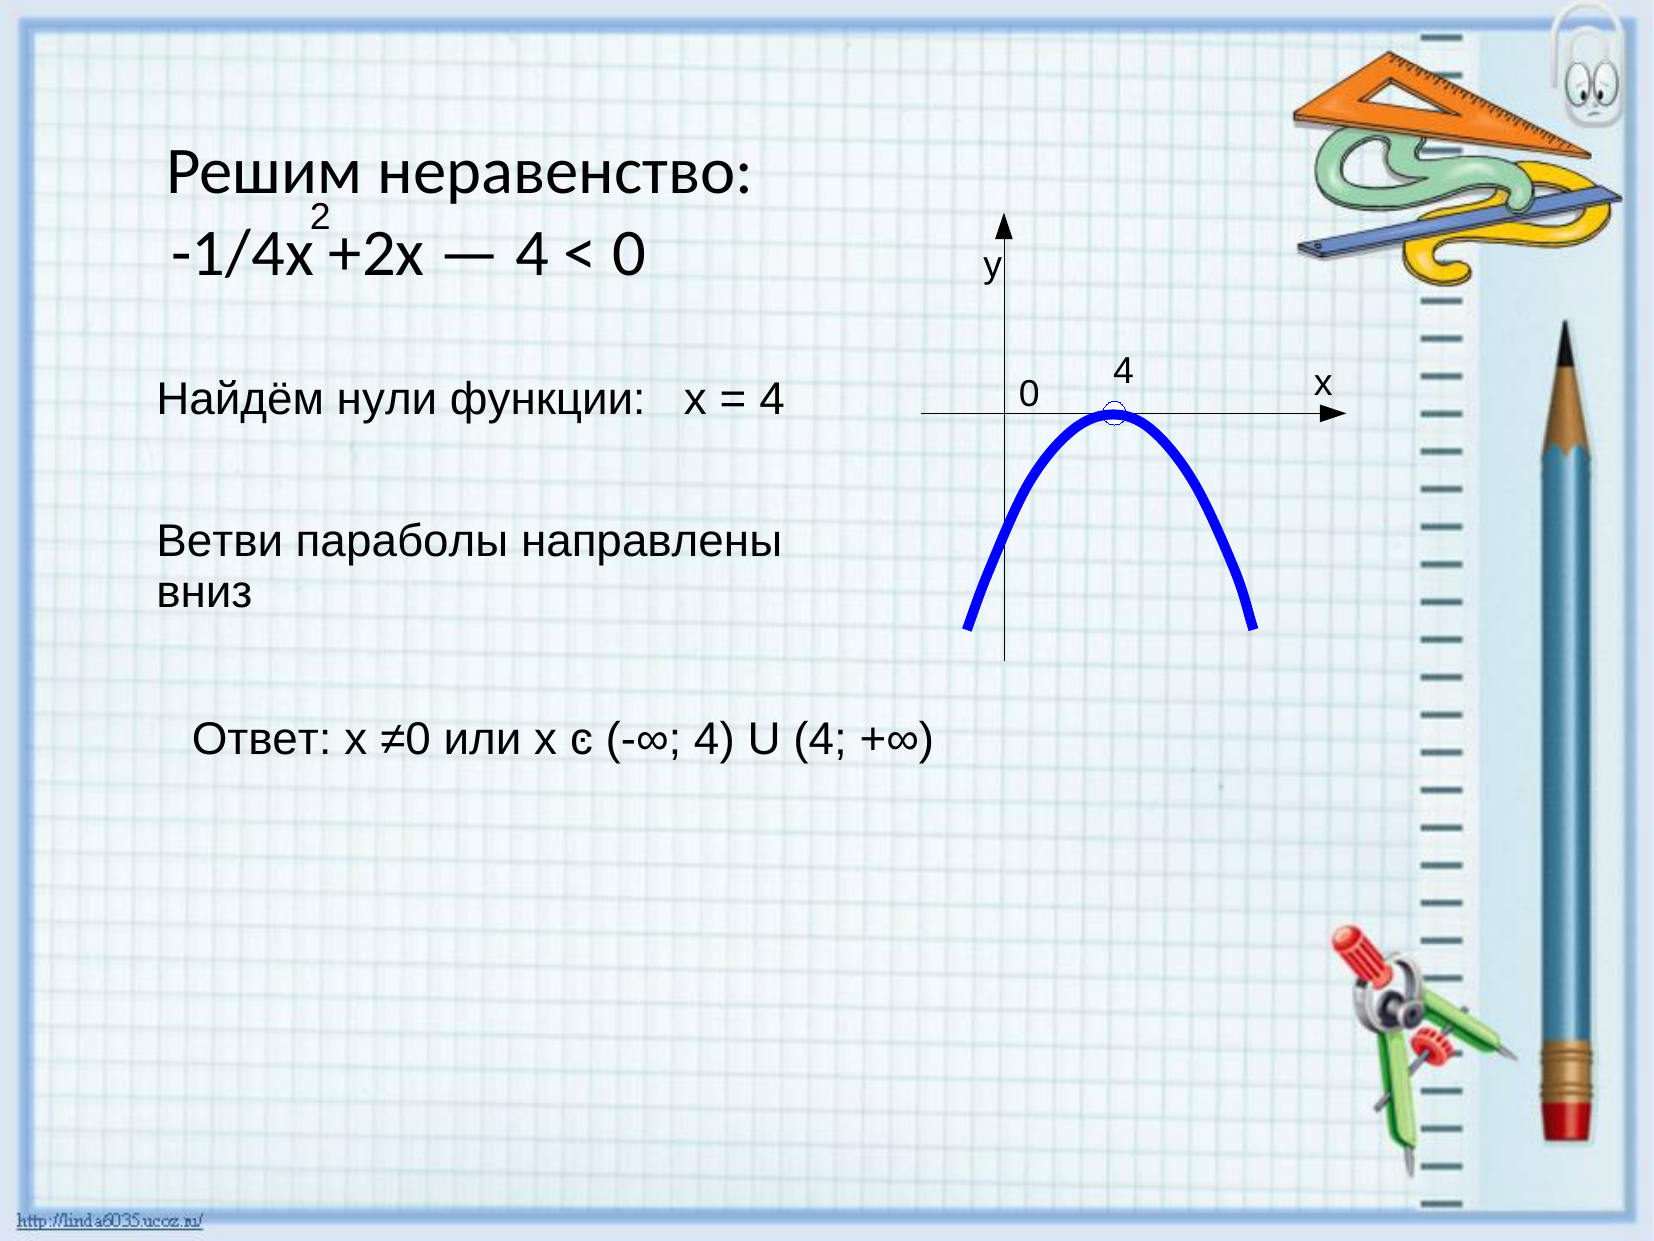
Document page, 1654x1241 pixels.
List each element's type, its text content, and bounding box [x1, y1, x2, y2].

text_box 4 [1098, 342, 1149, 420]
text_box Найдём нули функции: х = 4 [141, 366, 823, 433]
text_box у [968, 236, 1017, 293]
picture [0, 0, 1654, 1241]
text_box 2 [295, 188, 378, 258]
text_box 0 [1003, 366, 1055, 447]
text_box х [1299, 354, 1348, 414]
text_box Ветви параболы направлены вниз [141, 507, 839, 625]
title Решим неравенство: -1/4х +2х — 4 < 0 [141, 117, 1524, 414]
text_box Ответ: х ≠0 или х ͼ (-∞; 4) U (4; +∞) [177, 706, 949, 773]
